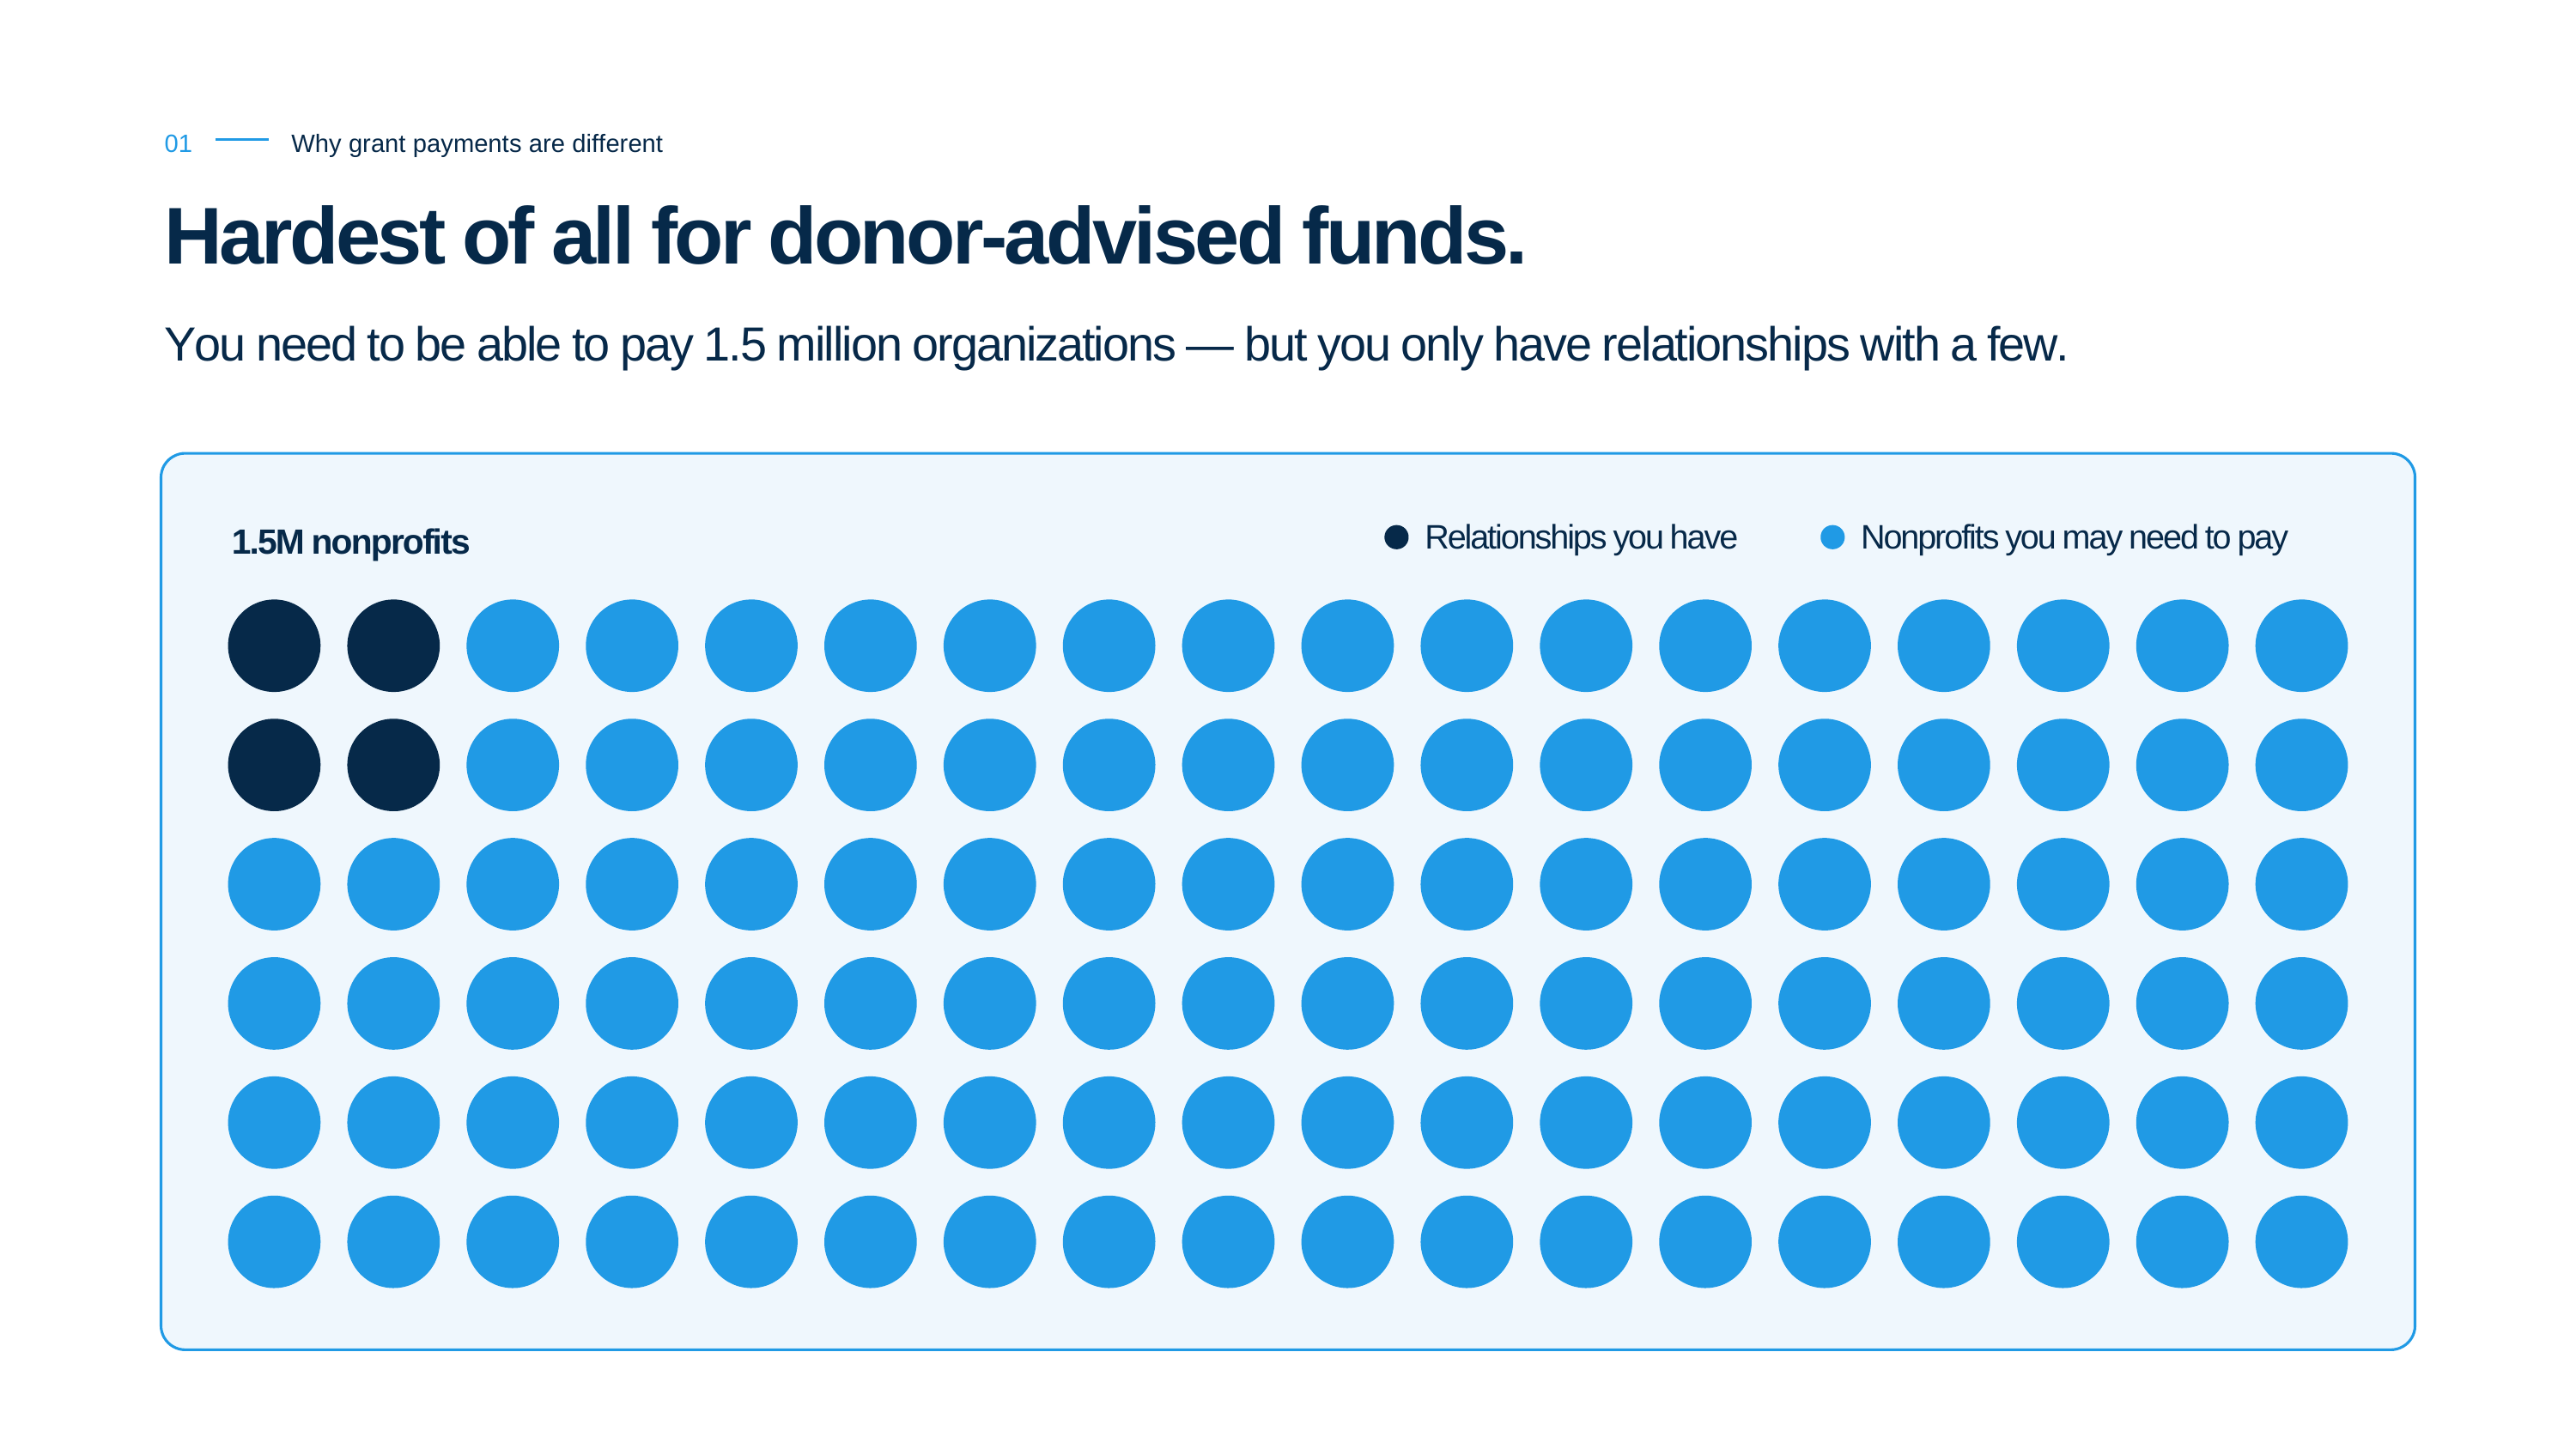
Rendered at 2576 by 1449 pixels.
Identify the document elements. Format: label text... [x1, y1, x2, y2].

text_box Nonprofits you may need to pay [1861, 515, 2363, 565]
text_box [161, 453, 2415, 1350]
text_box 1.5M nonprofits [228, 515, 557, 565]
text_box Why grant payments are different [288, 123, 851, 161]
text_box Relationships you have [1425, 515, 1789, 565]
text_box Hardest of all for donor-advised funds. [161, 179, 2375, 285]
text_box You need to be able to pay 1.5 million organizations — but you only have relationships with a few. [161, 294, 2096, 435]
text_box 01 [161, 123, 208, 161]
